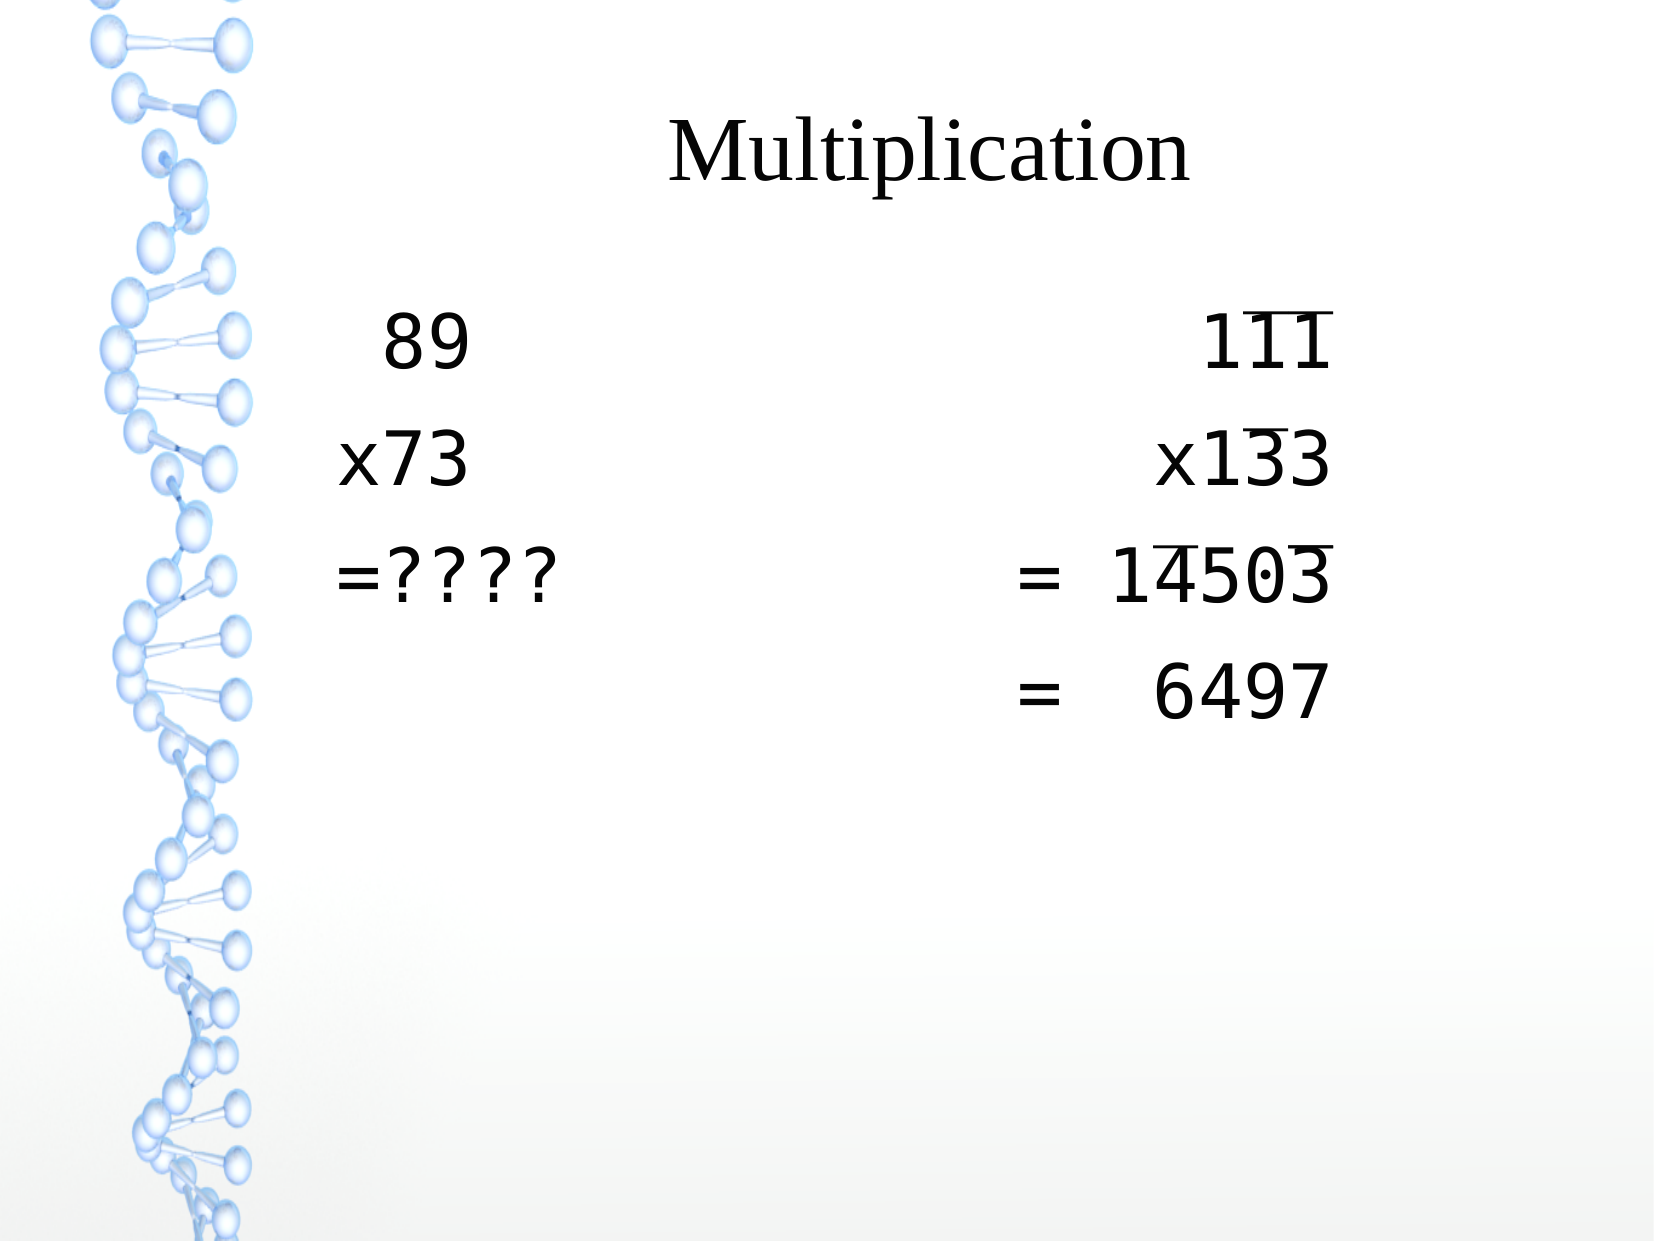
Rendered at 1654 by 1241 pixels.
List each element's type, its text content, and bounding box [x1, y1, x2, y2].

title Multiplication [265, 47, 1595, 252]
list 89 x73 =???? [265, 299, 915, 1019]
picture [0, 0, 1654, 1241]
list 1̅1̅1 x1̅33 = 1̅450̅̅3 = 6497 [946, 299, 1595, 1019]
